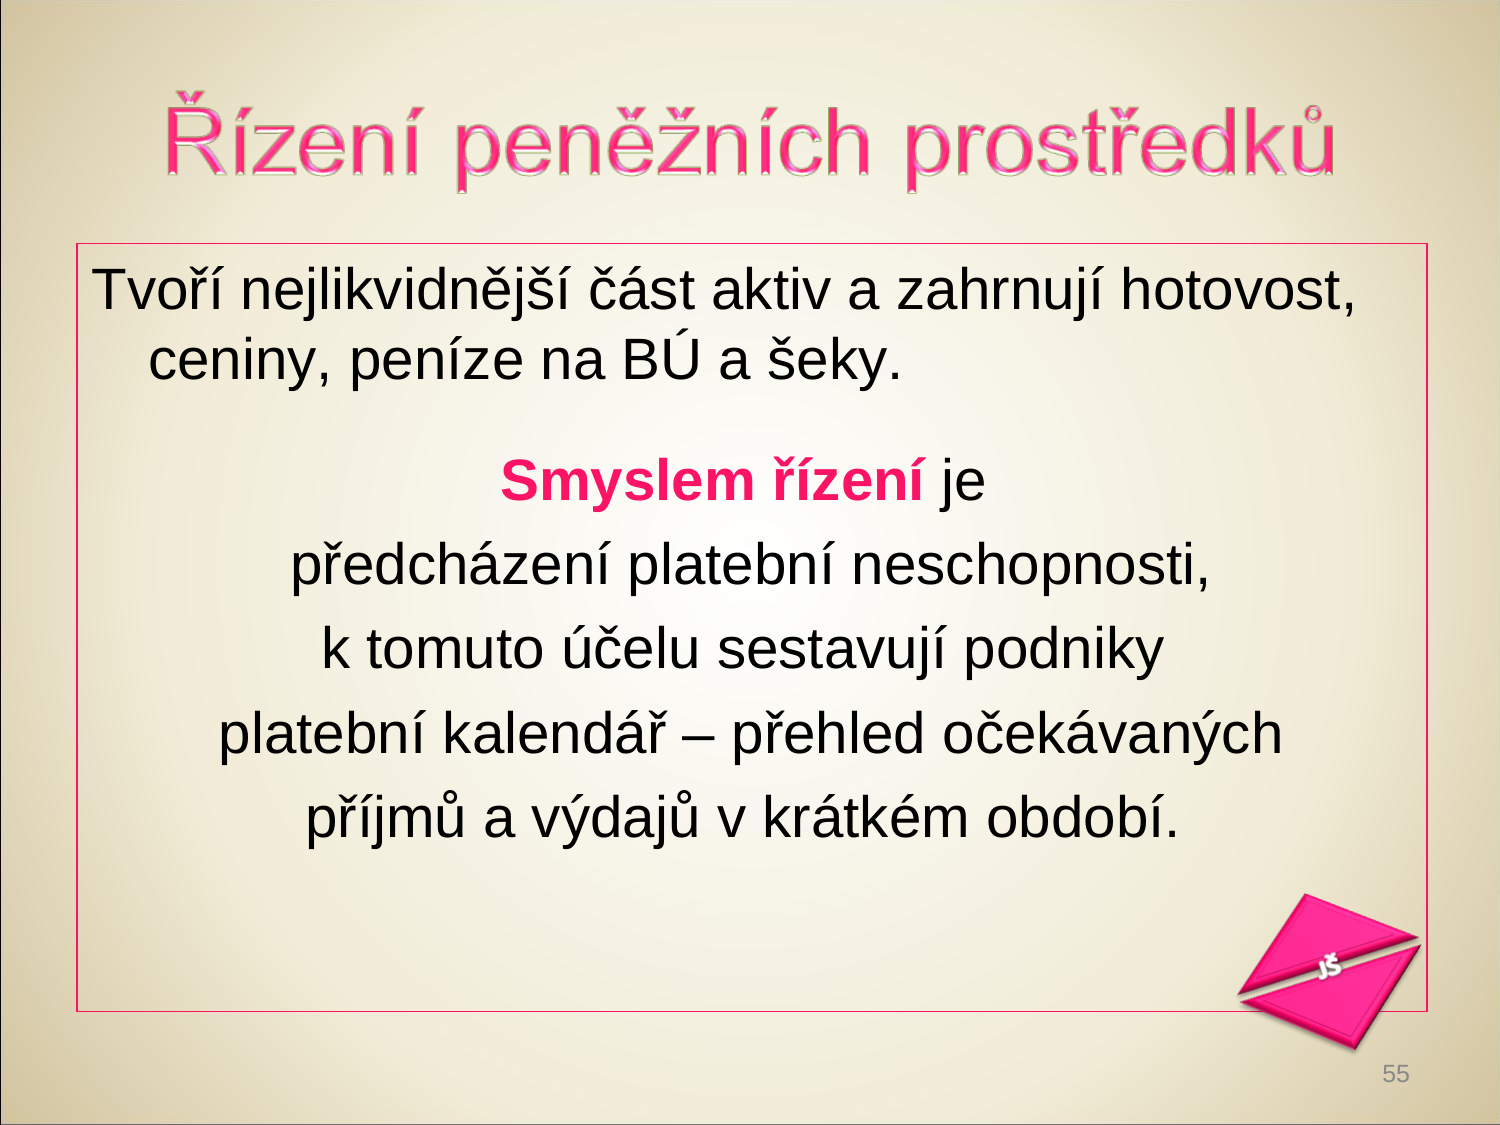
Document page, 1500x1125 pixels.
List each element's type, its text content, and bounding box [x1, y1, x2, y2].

text_box <číslo> [1074, 1042, 1426, 1103]
picture [0, 0, 1500, 1125]
list Tvoří nejlikvidnější část aktiv a zahrnují hotovost, ceniny, peníze na BÚ a šeky. Smyslem řízení je předcházení platební neschopnosti, k tomuto účelu sestavují podniky platební kalendář ‒ přehled očekávaných příjmů a výdajů v krátkém období. [76, 243, 1427, 1012]
